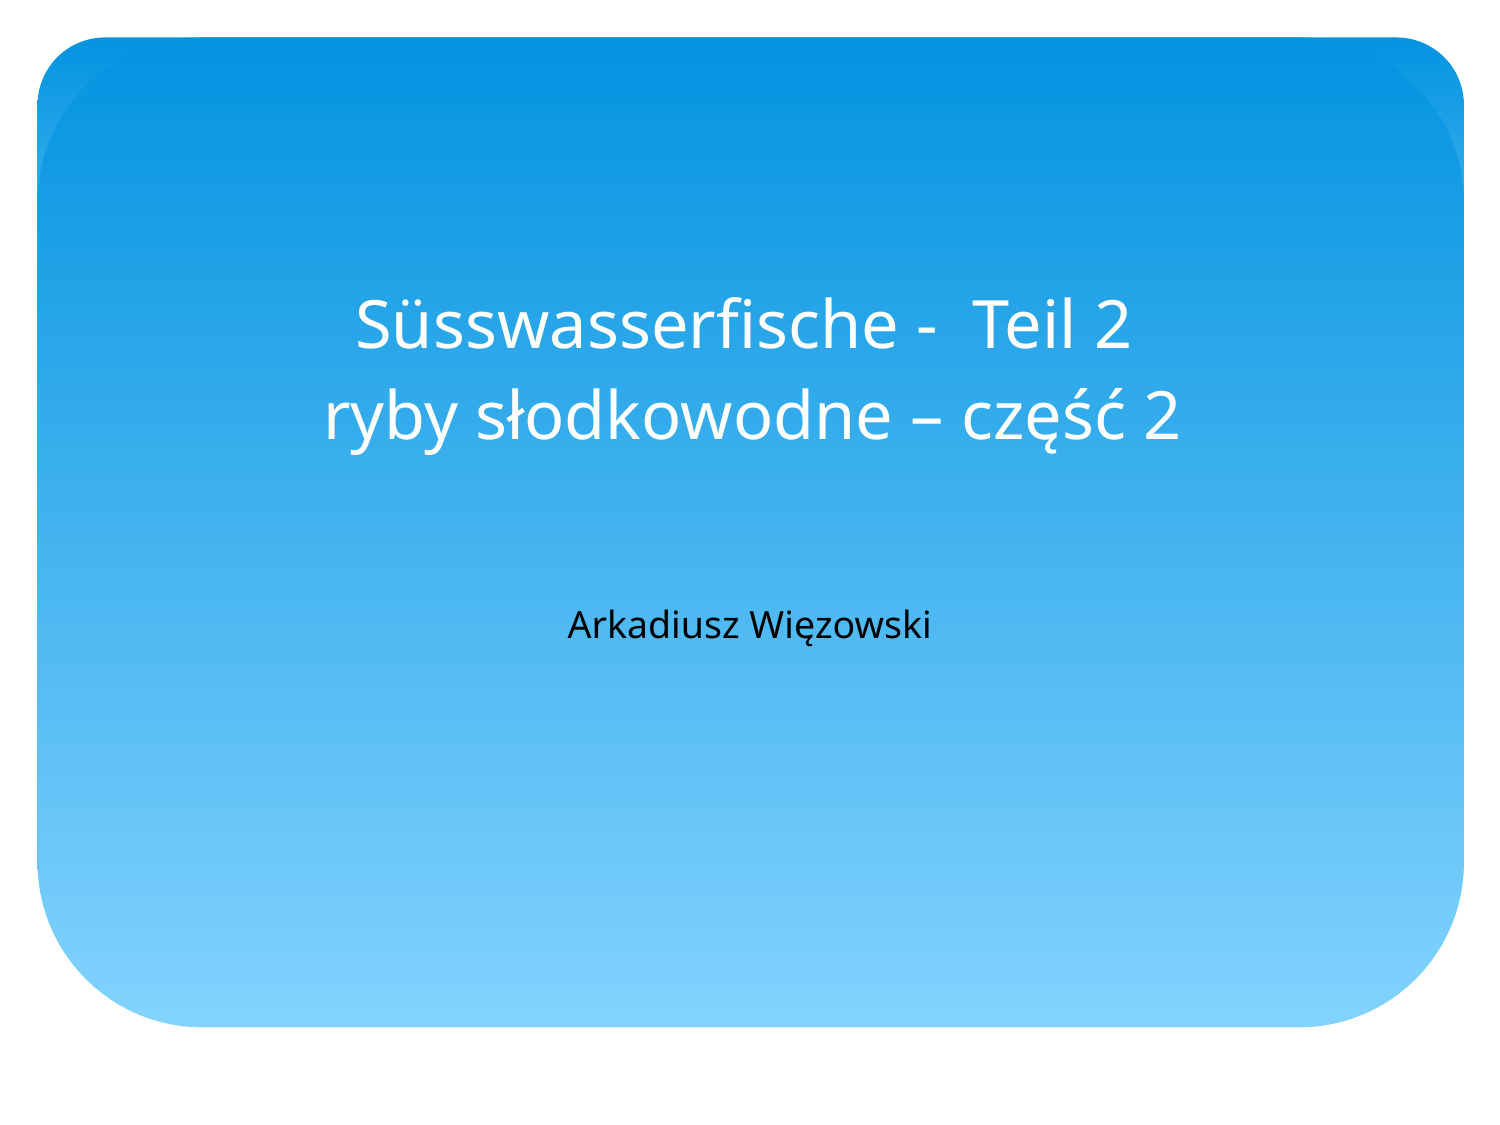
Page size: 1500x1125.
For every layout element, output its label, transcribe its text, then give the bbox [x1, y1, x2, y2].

title Süsswasserfische - Teil 2 ryby słodkowodne – część 2 [59, 262, 1447, 555]
text_box Arkadiusz Więzowski [224, 583, 1275, 825]
